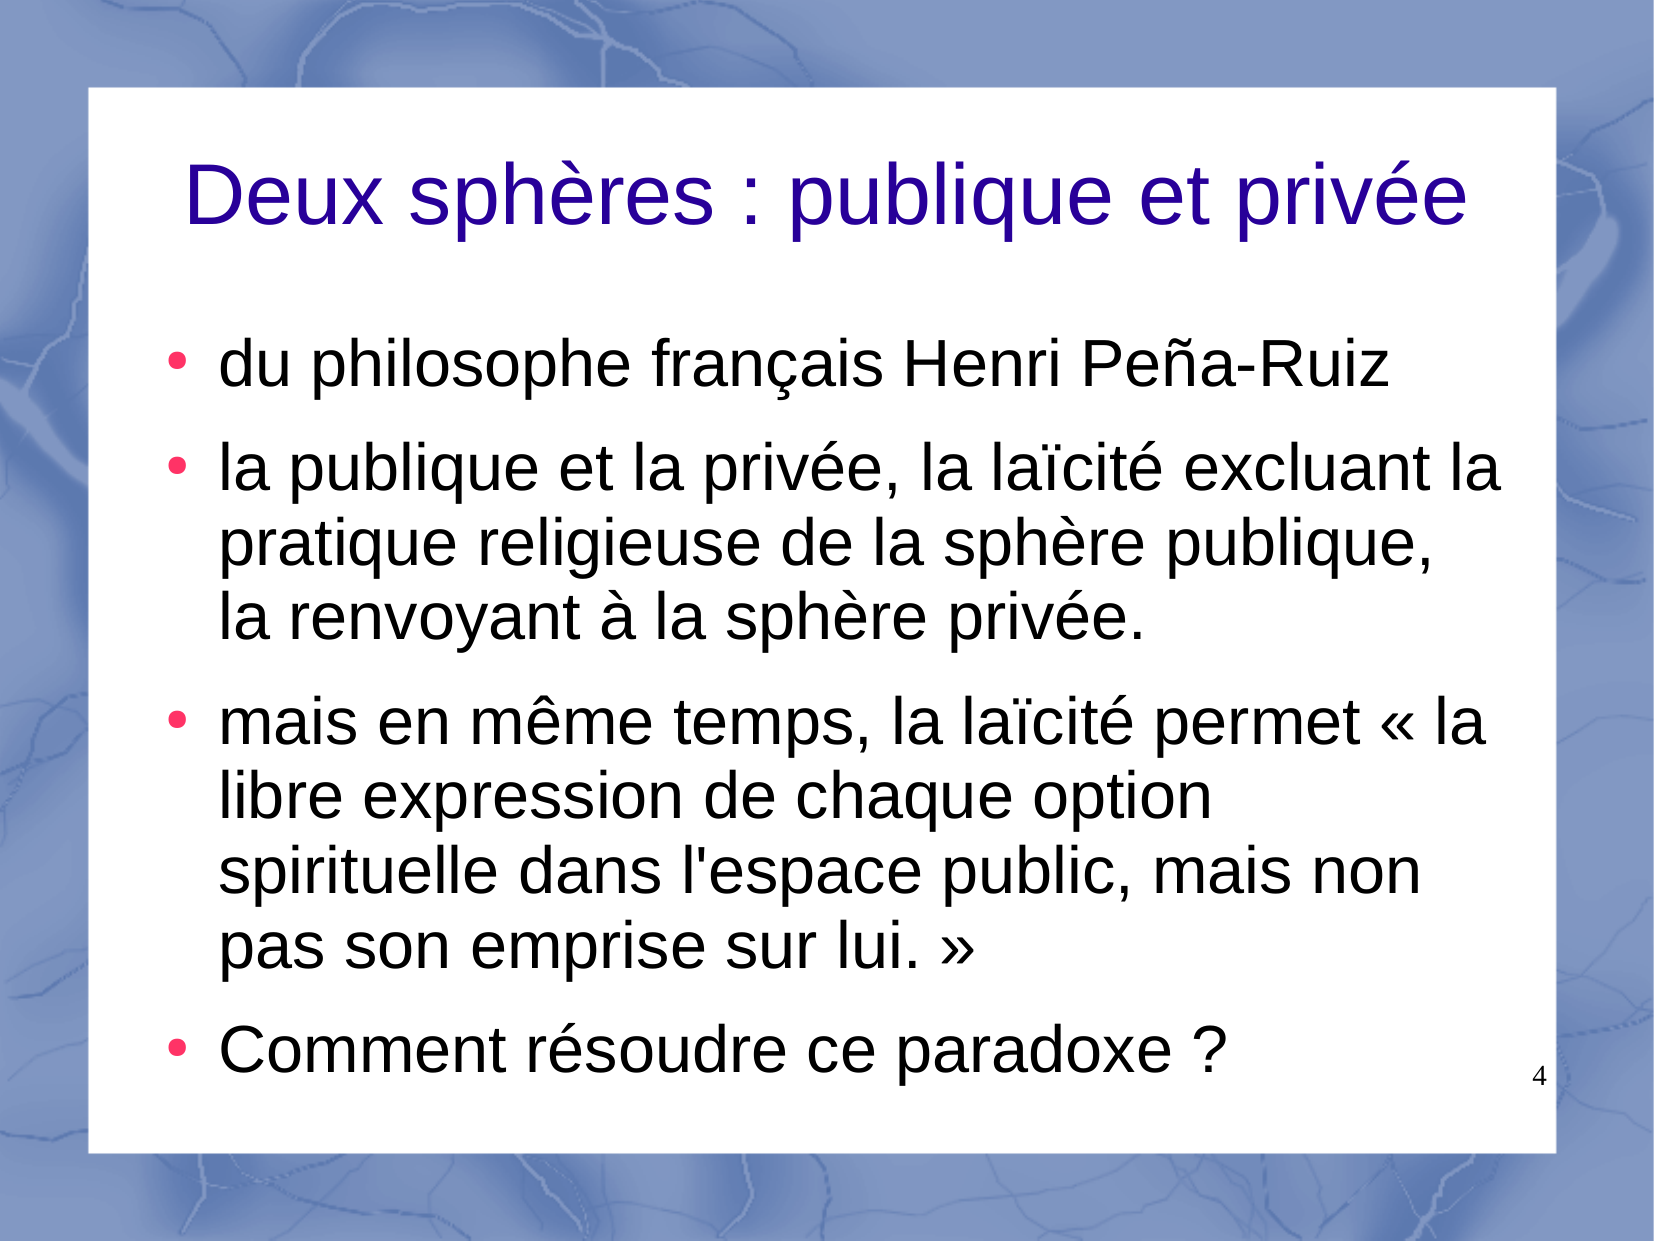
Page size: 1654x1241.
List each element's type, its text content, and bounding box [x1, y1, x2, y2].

title Deux sphères : publique et privée [118, 90, 1536, 298]
picture [0, 0, 1654, 1241]
list du philosophe français Henri Peña-Ruiz la publique et la privée, la laïcité excluant la pratique religieuse de la sphère publique, la renvoyant à la sphère privée. mais en même temps, la laïcité permet « la libre expression de chaque option spirituelle dans l'espace public, mais non pas son emprise sur lui. » Comment résoudre ce paradoxe ? [147, 325, 1506, 1088]
